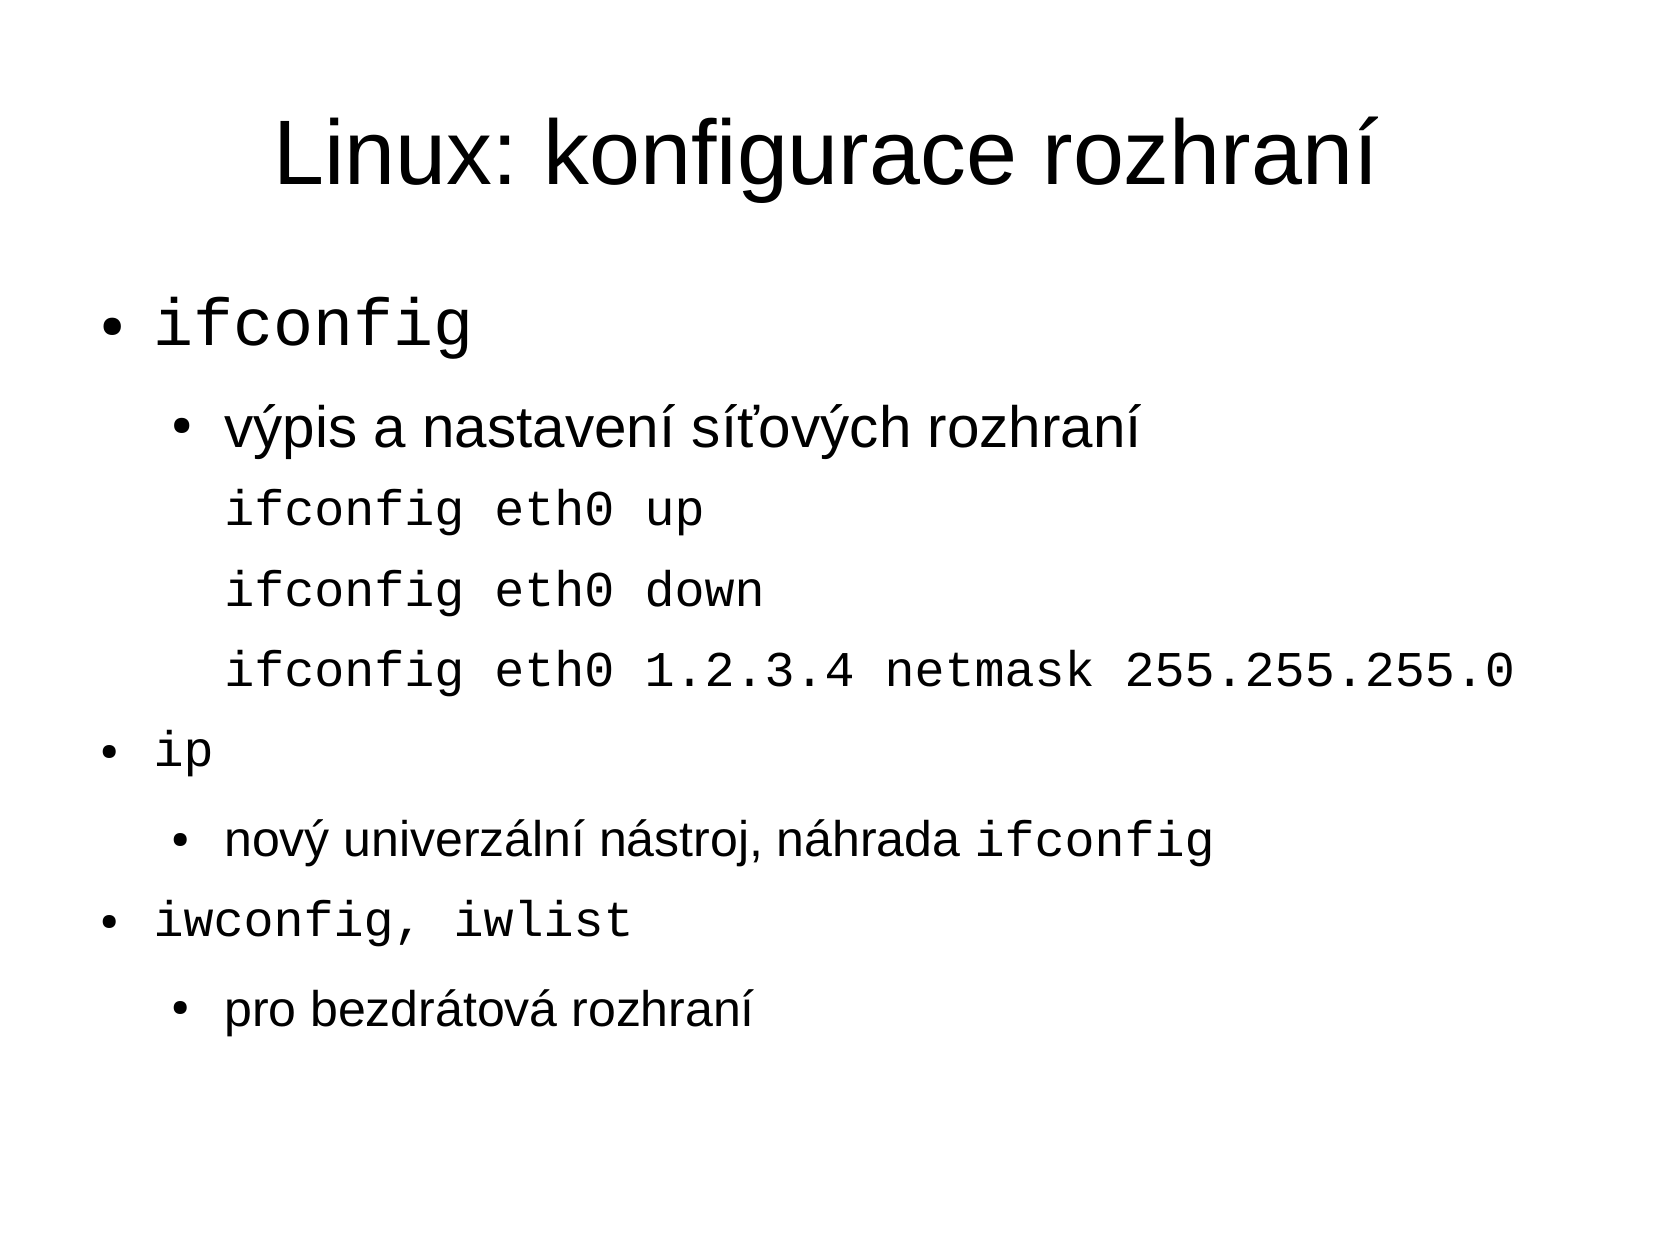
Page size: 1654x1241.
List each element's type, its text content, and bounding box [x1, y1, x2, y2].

title Linux: konfigurace rozhraní [82, 49, 1571, 257]
list ifconfig výpis a nastavení síťových rozhraní ifconfig eth0 up ifconfig eth0 down ifconfig eth0 1.2.3.4 netmask 255.255.255.0 ip nový univerzální nástroj, náhrada ifconfig iwconfig, iwlist pro bezdrátová rozhraní [82, 290, 1571, 1038]
